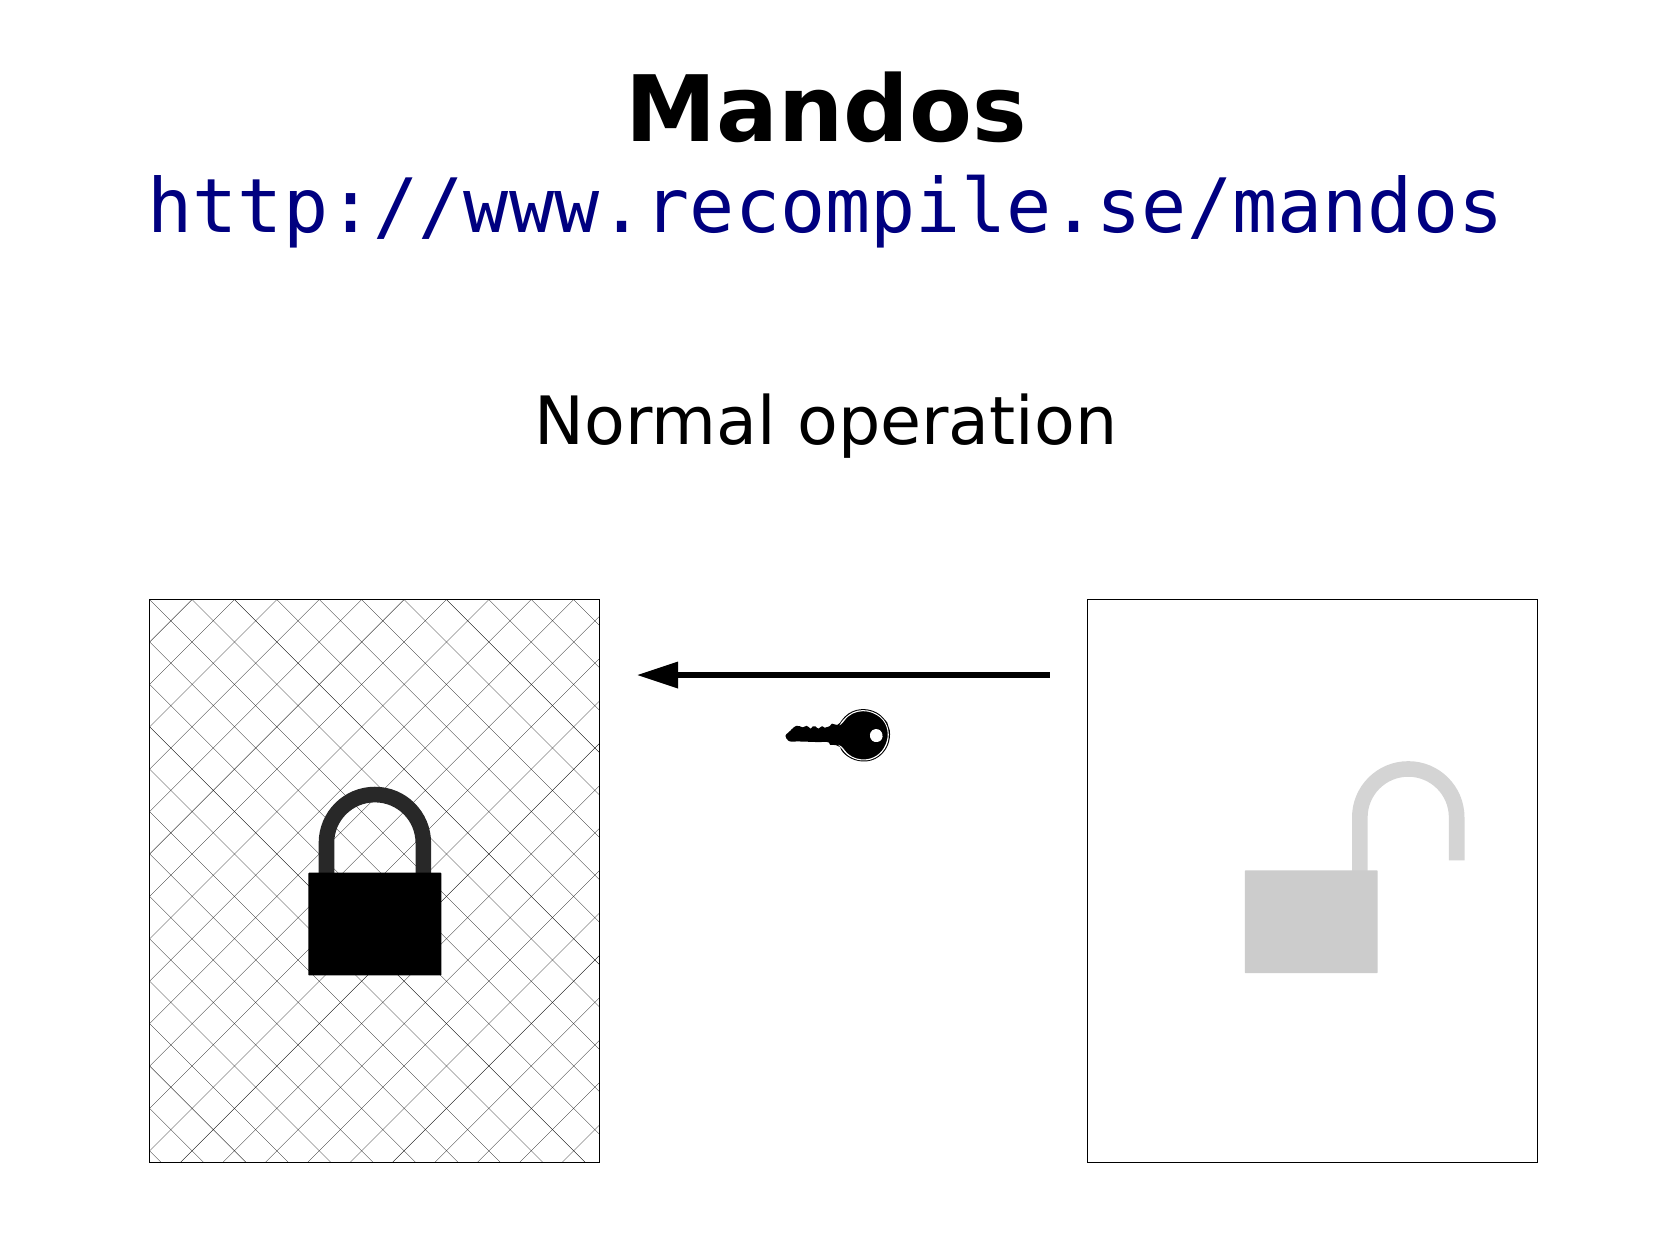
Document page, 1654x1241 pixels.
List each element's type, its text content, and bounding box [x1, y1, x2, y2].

picture [750, 690, 935, 788]
text_box [149, 599, 600, 1163]
picture [257, 763, 493, 999]
title Mandos http://www.recompile.se/mandos [82, 49, 1571, 257]
text_box [1087, 599, 1538, 1163]
text_box Normal operation [520, 375, 1133, 468]
